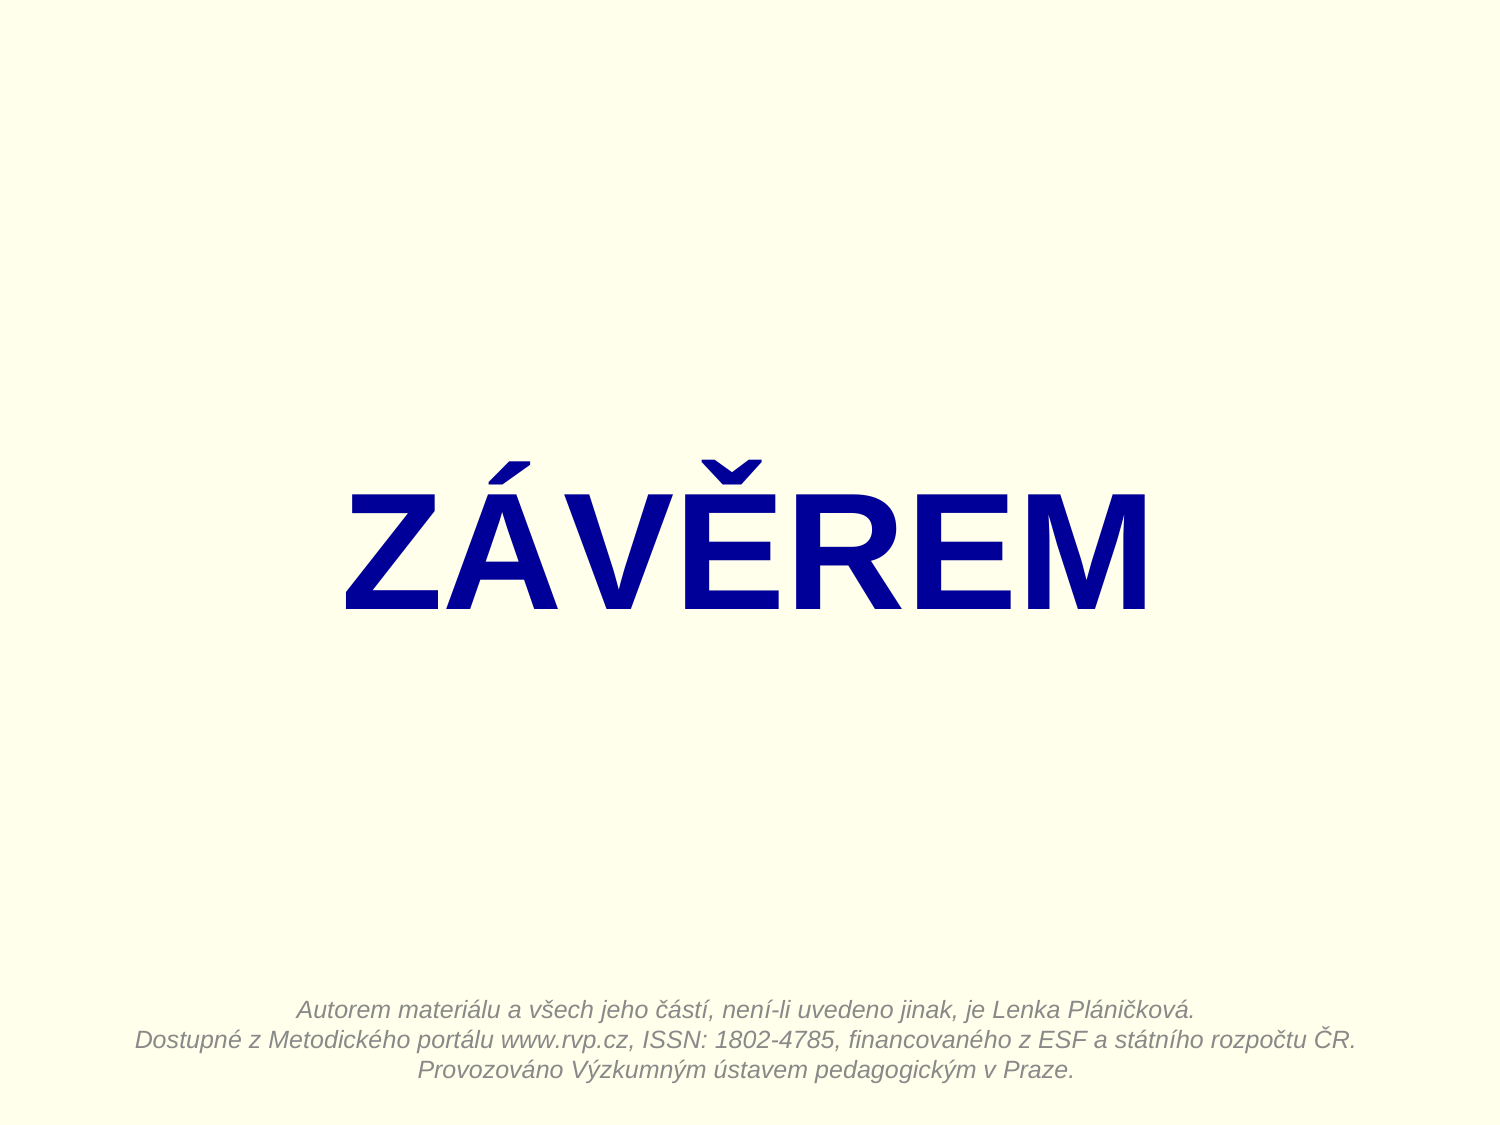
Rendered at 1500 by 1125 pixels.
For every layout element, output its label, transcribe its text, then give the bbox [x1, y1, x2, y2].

text_box ZÁVĚREM [37, 446, 1461, 638]
text_box Autorem materiálu a všech jeho částí, není-li uvedeno jinak, je Lenka Pláničková. Dostupné z Metodického portálu www.rvp.cz, ISSN: 1802-4785, financovaného z ESF a státního rozpočtu ČR. Provozováno Výzkumným ústavem pedagogickým v Praze. [40, 997, 1454, 1080]
